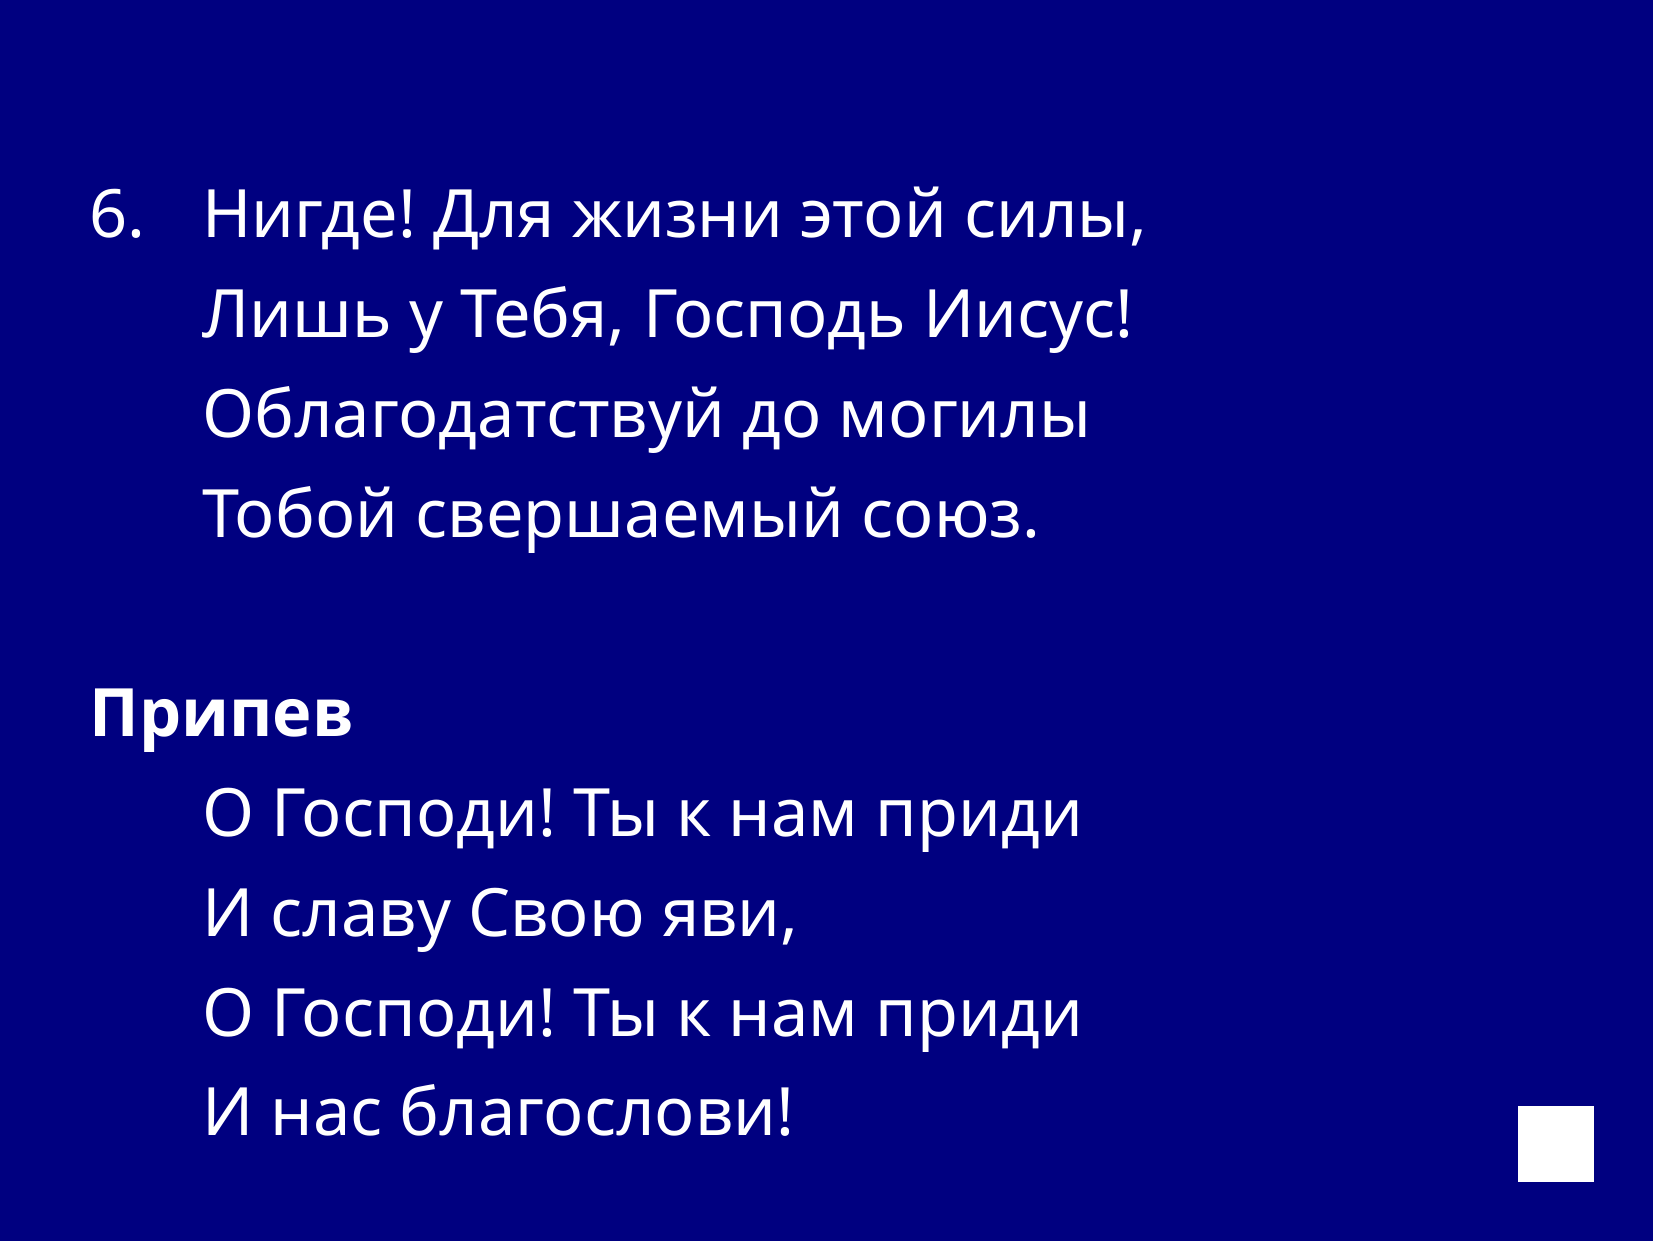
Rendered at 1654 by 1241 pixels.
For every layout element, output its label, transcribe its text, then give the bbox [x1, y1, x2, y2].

text_box [1518, 1106, 1594, 1182]
text_box 6. Нигде! Для жизни этой силы, Лишь у Тебя, Господь Иисус! Облагодатствуй до могилы Тобой свершаемый союз. Припев О Господи! Ты к нам приди И славу Свою яви, О Господи! Ты к нам приди И нас благослови! [75, 150, 1576, 1163]
